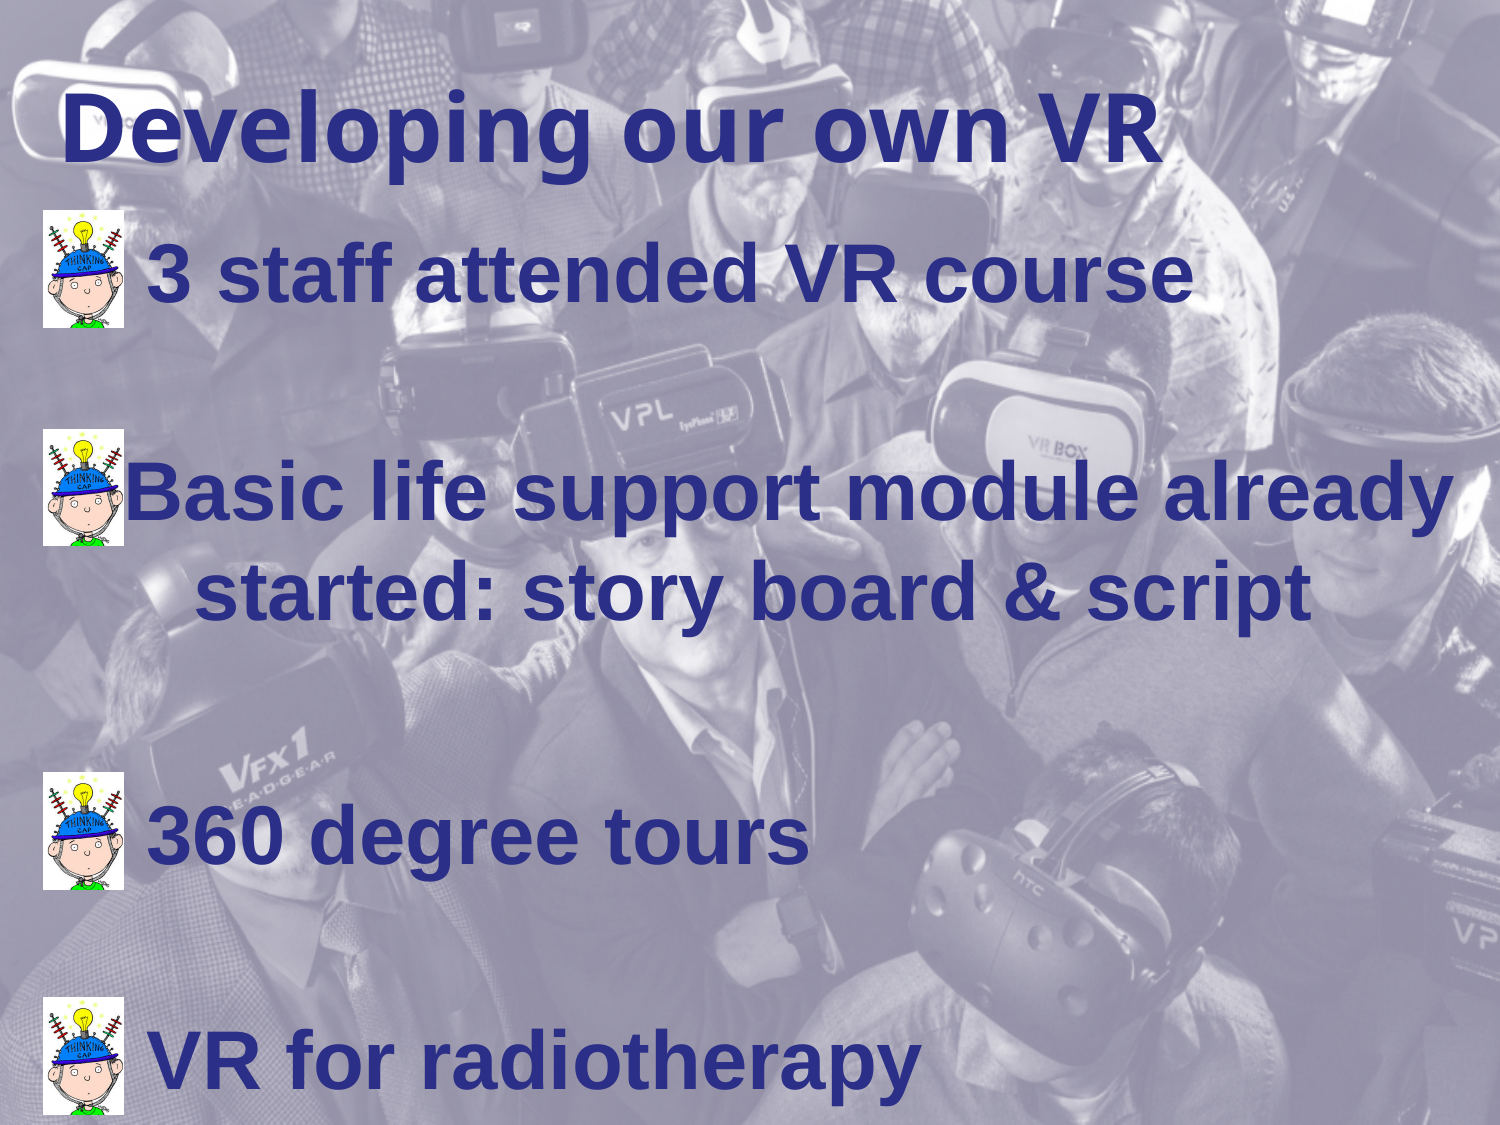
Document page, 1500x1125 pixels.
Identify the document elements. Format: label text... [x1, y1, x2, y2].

picture [0, 0, 1500, 1125]
text_box 3 staff attended VR course Basic life support module already started: story board & script 360 degree tours VR for radiotherapy [28, 211, 1500, 1125]
title Developing our own VR [57, 66, 1500, 182]
